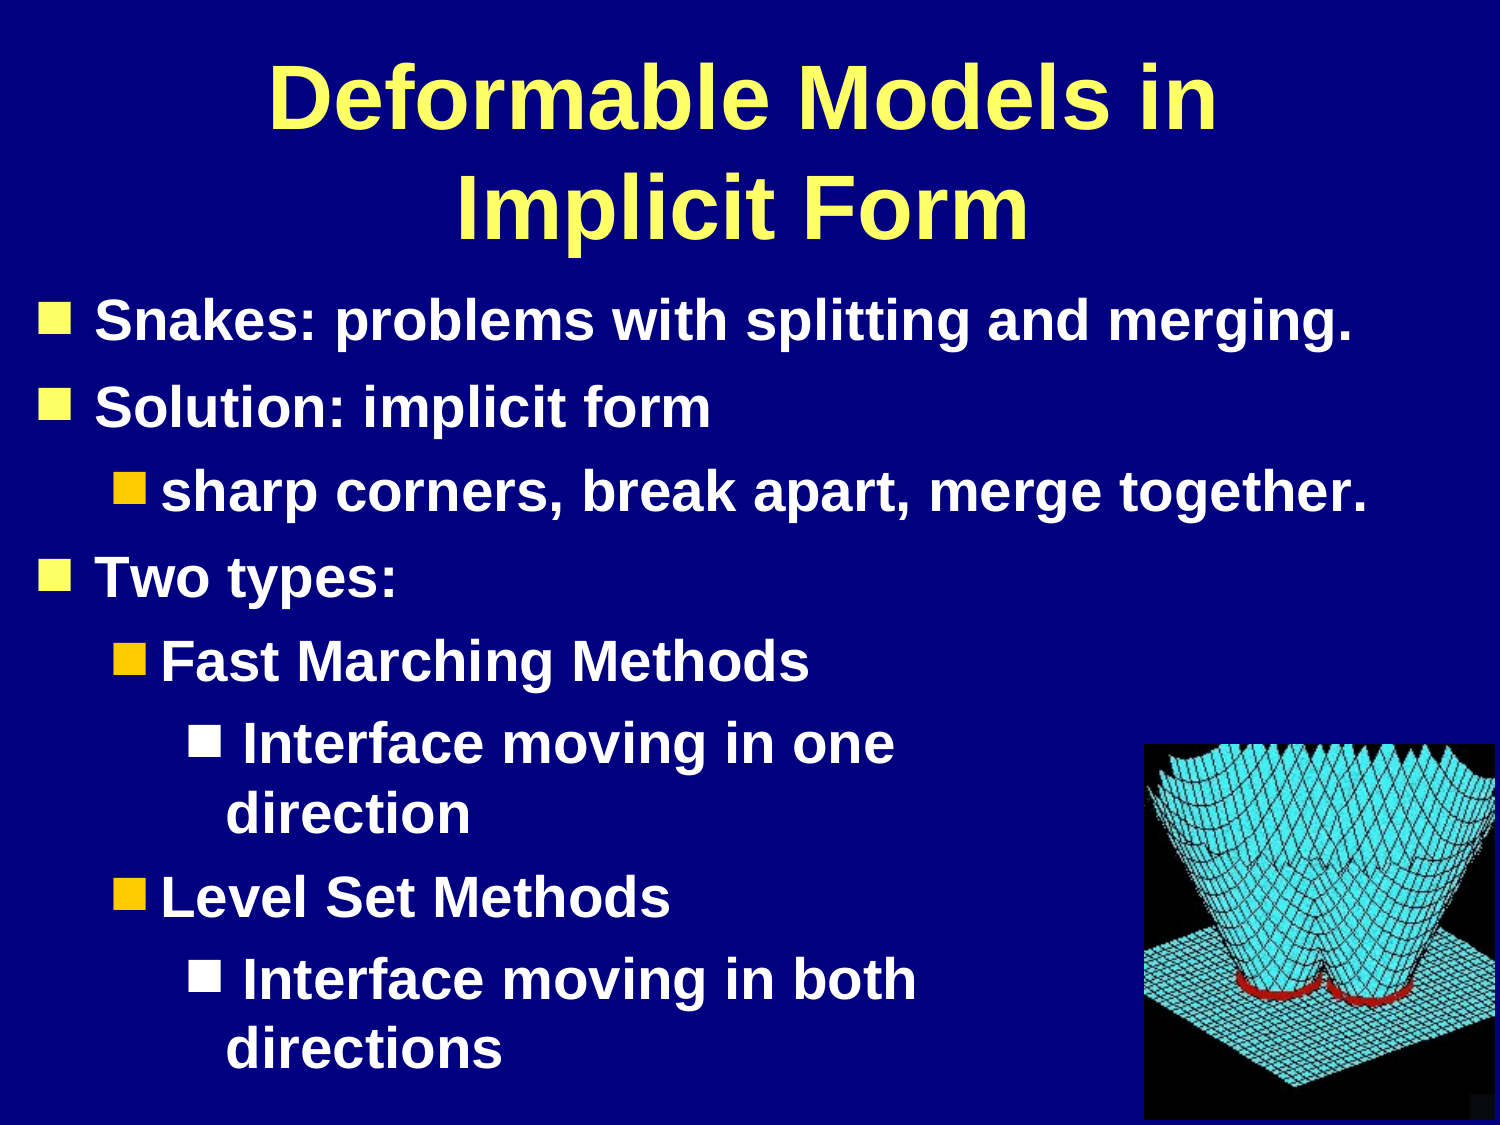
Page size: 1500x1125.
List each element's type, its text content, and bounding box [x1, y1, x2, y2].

picture [1144, 744, 1495, 1120]
title Deformable Models in Implicit Form [99, 2, 1388, 267]
list Snakes: problems with splitting and merging. Solution: implicit form sharp corners, break apart, merge together. Two types: Fast Marching Methods Interface moving in one direction Level Set Methods Interface moving in both directions [23, 276, 1401, 1125]
